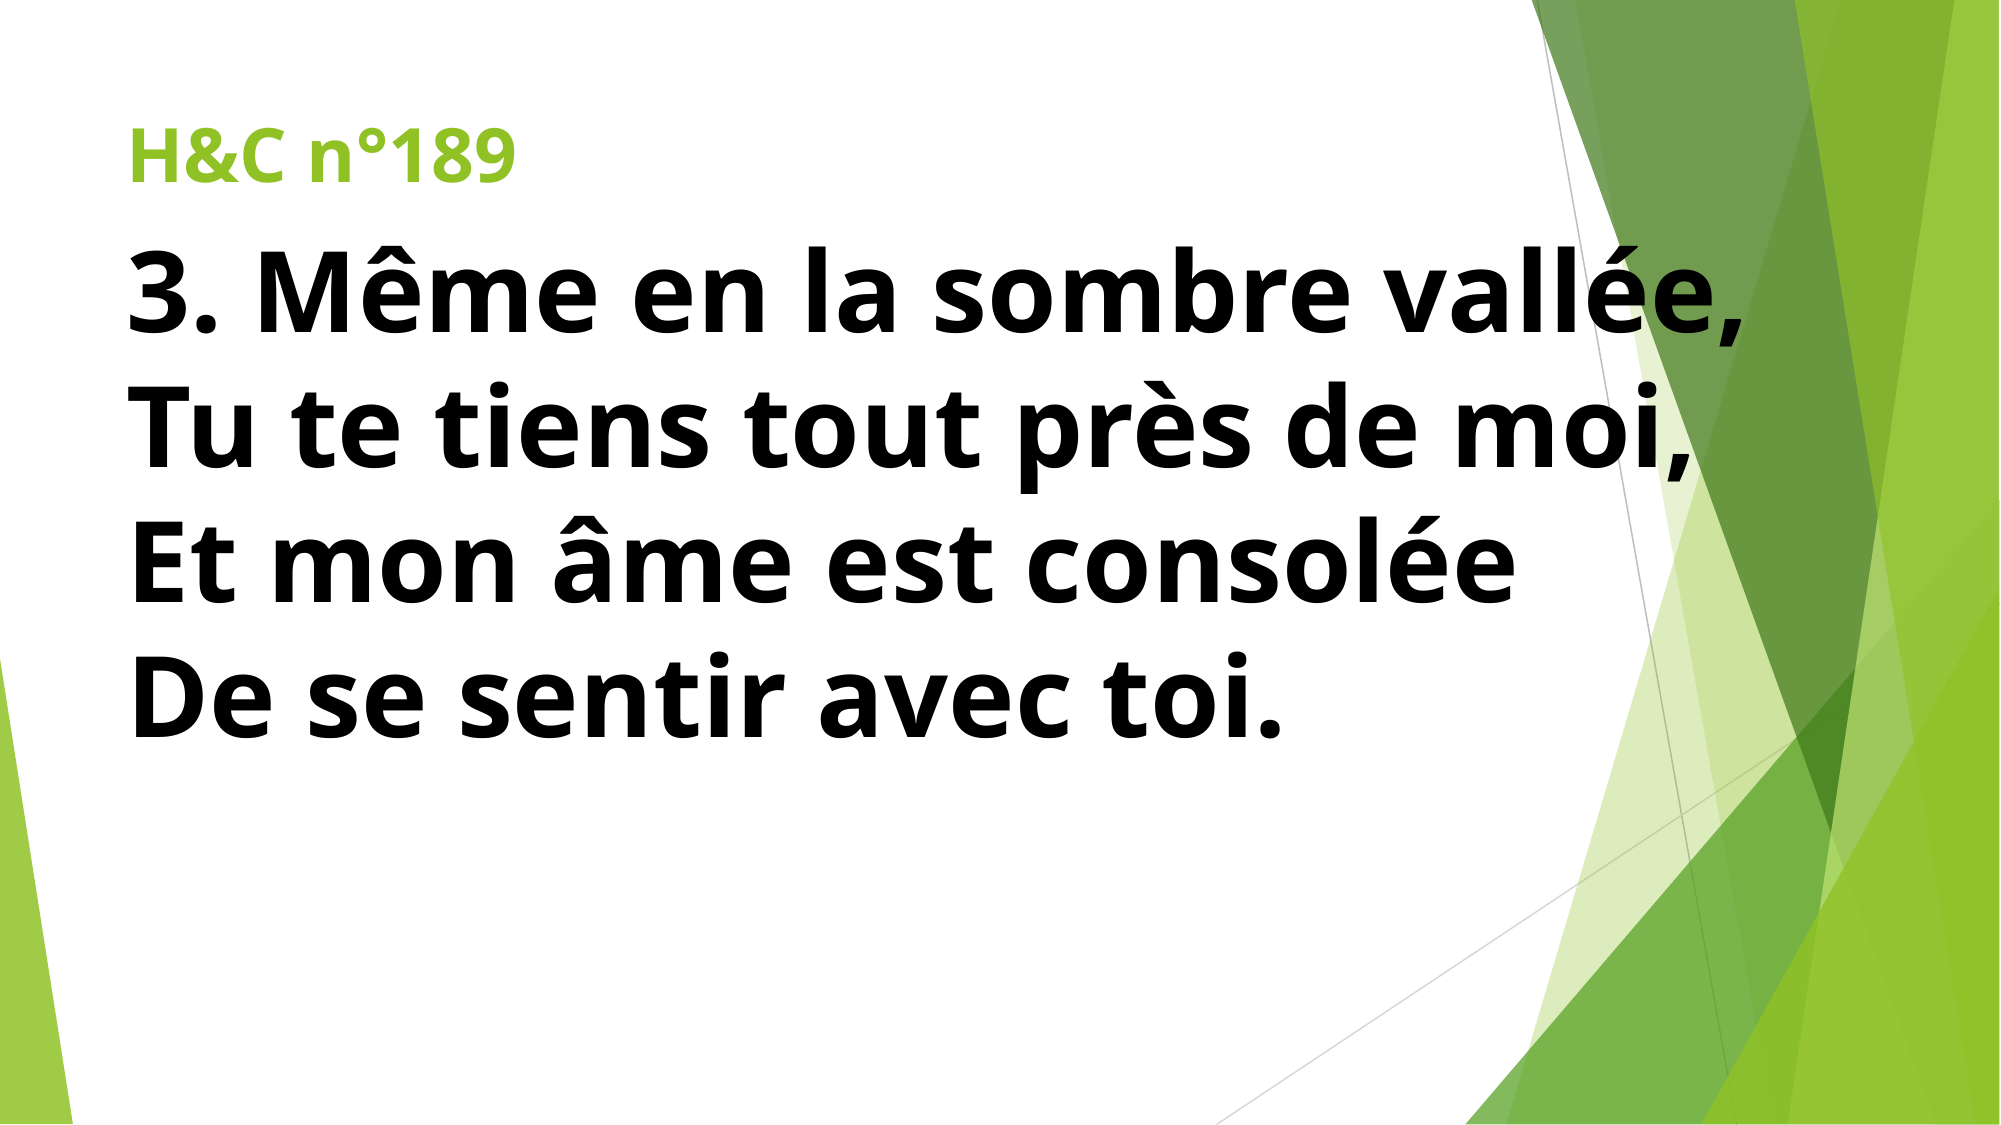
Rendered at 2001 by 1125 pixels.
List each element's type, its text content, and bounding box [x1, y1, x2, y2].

text_box H&C n°189 [111, 99, 1522, 212]
text_box 3. Même en la sombre vallée, Tu te tiens tout près de moi, Et mon âme est consolée De se sentir avec toi. [111, 212, 1949, 1063]
